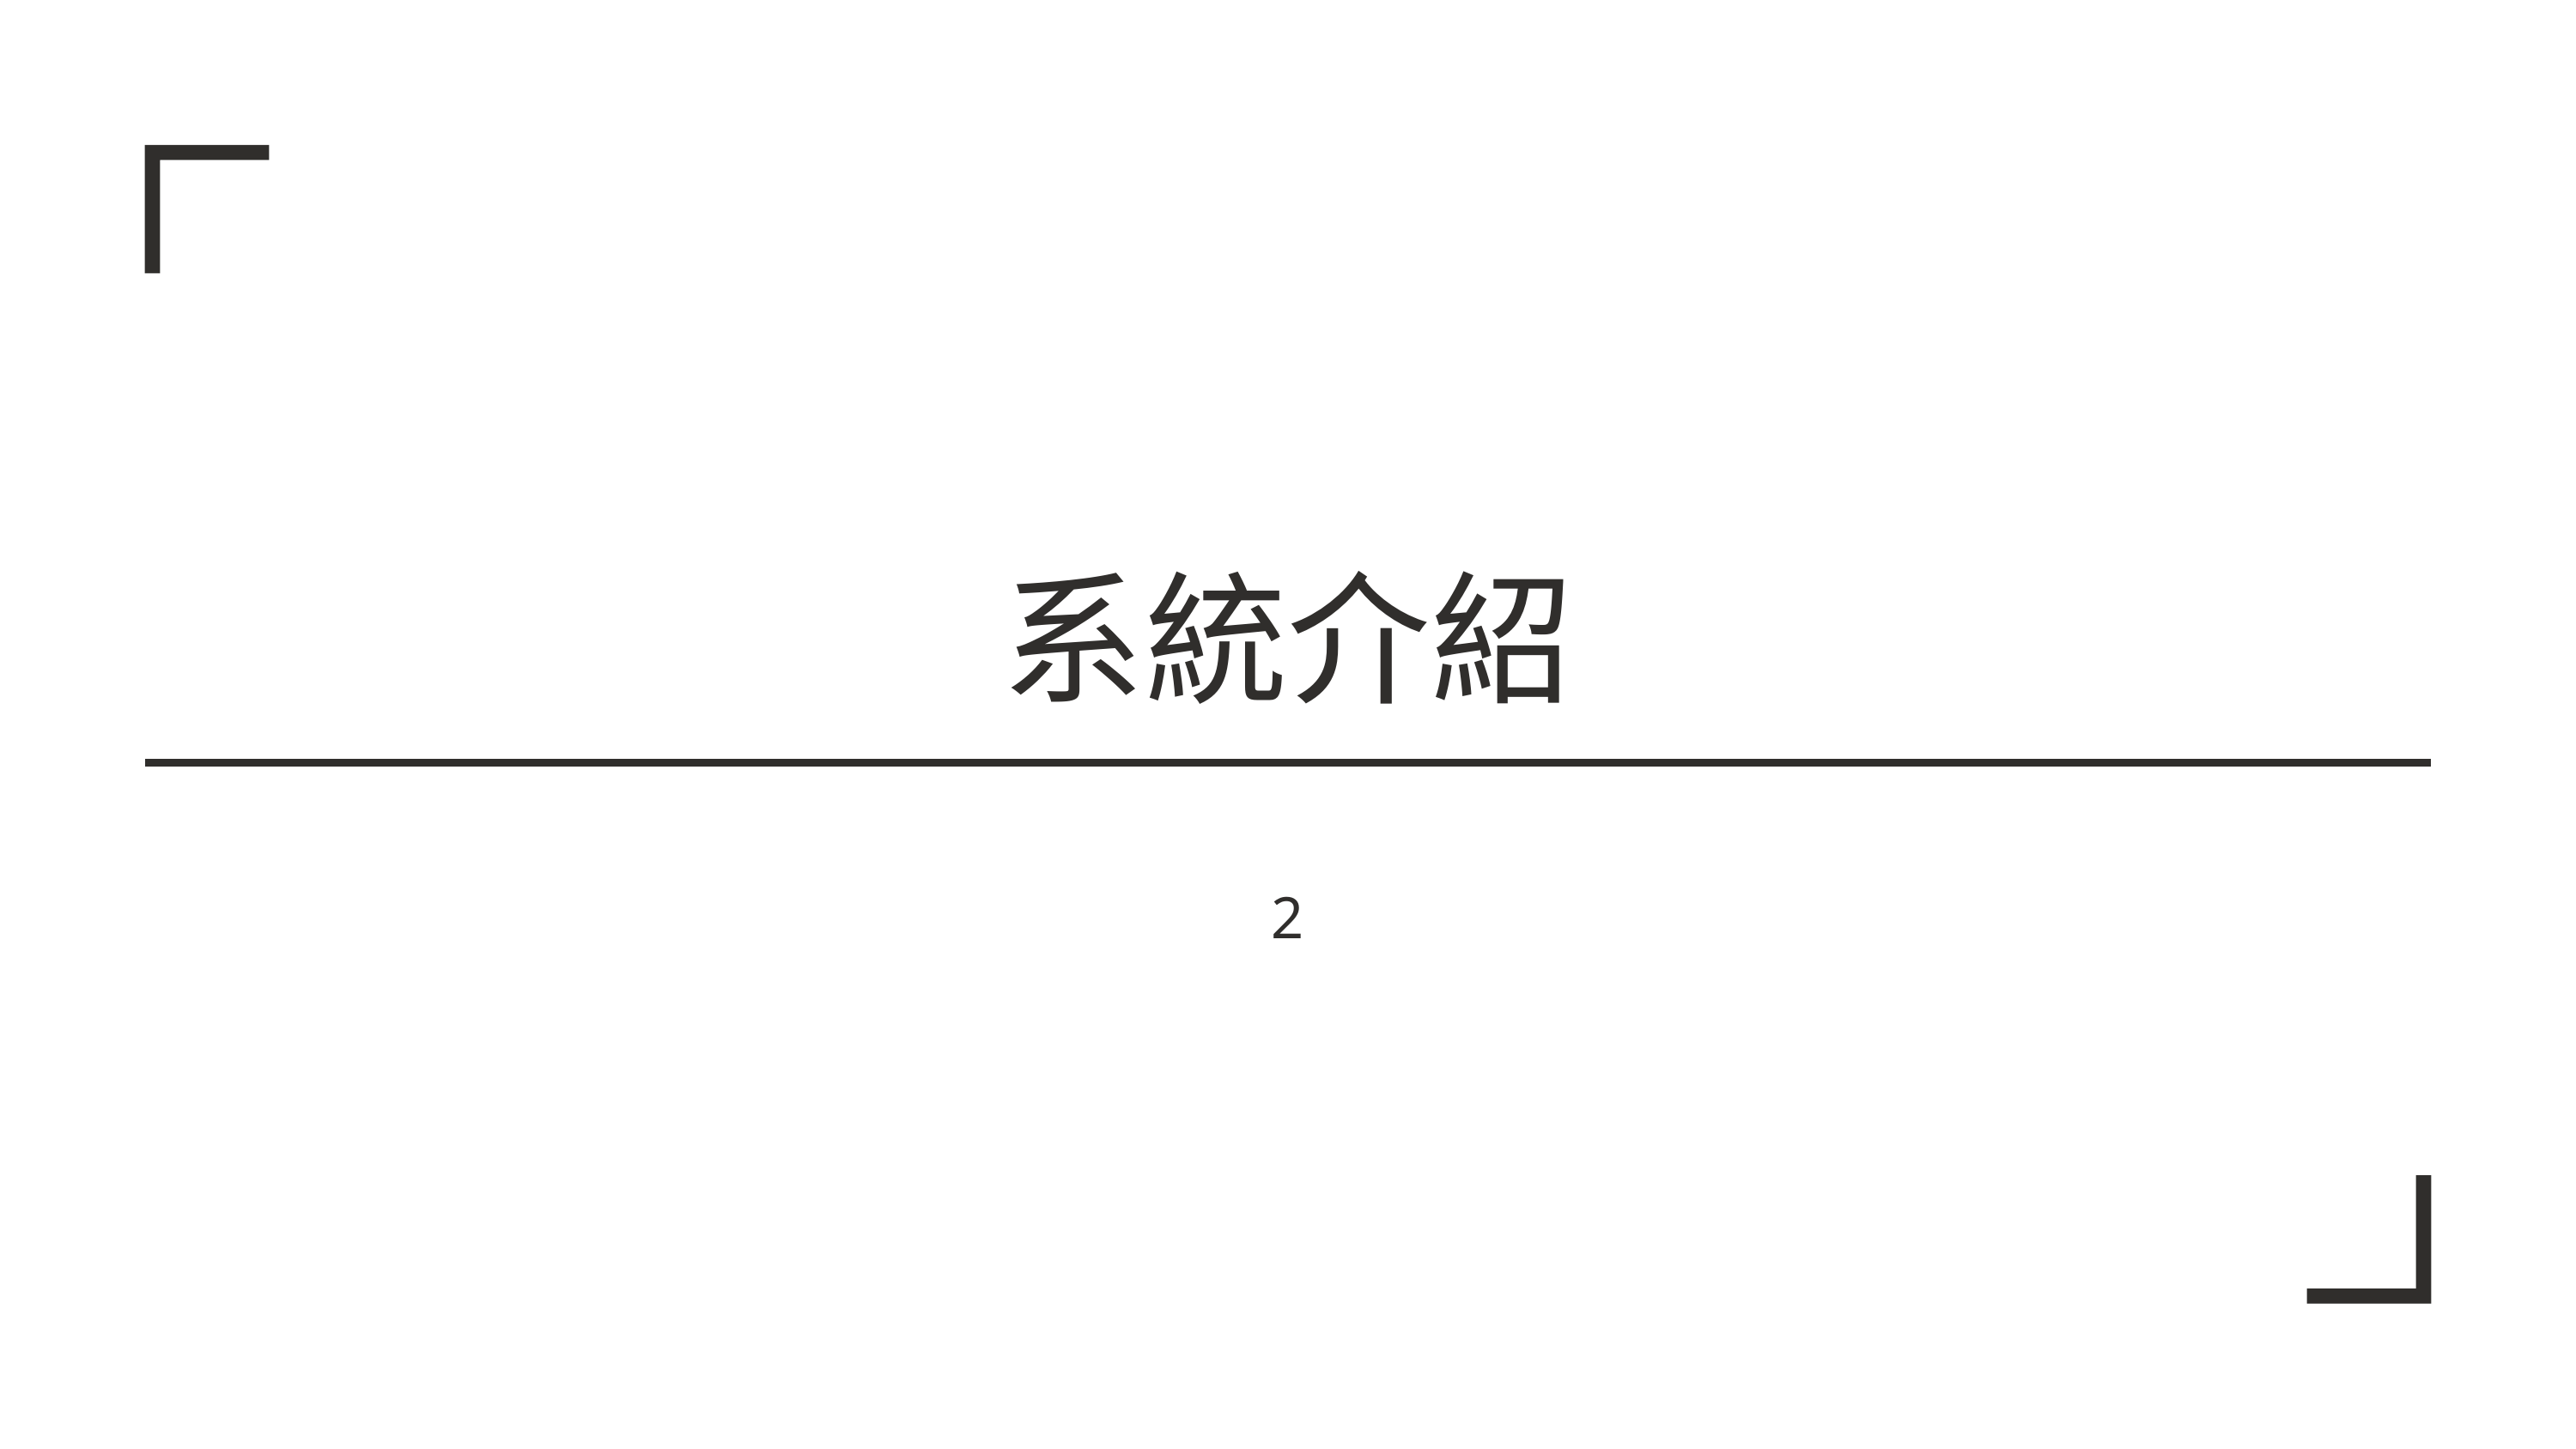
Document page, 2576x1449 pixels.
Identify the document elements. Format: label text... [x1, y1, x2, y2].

text_box 2 [429, 860, 2147, 933]
text_box [145, 759, 2431, 767]
text_box [144, 144, 270, 274]
text_box 系統介紹 [241, 515, 2335, 687]
text_box [2306, 1175, 2432, 1304]
